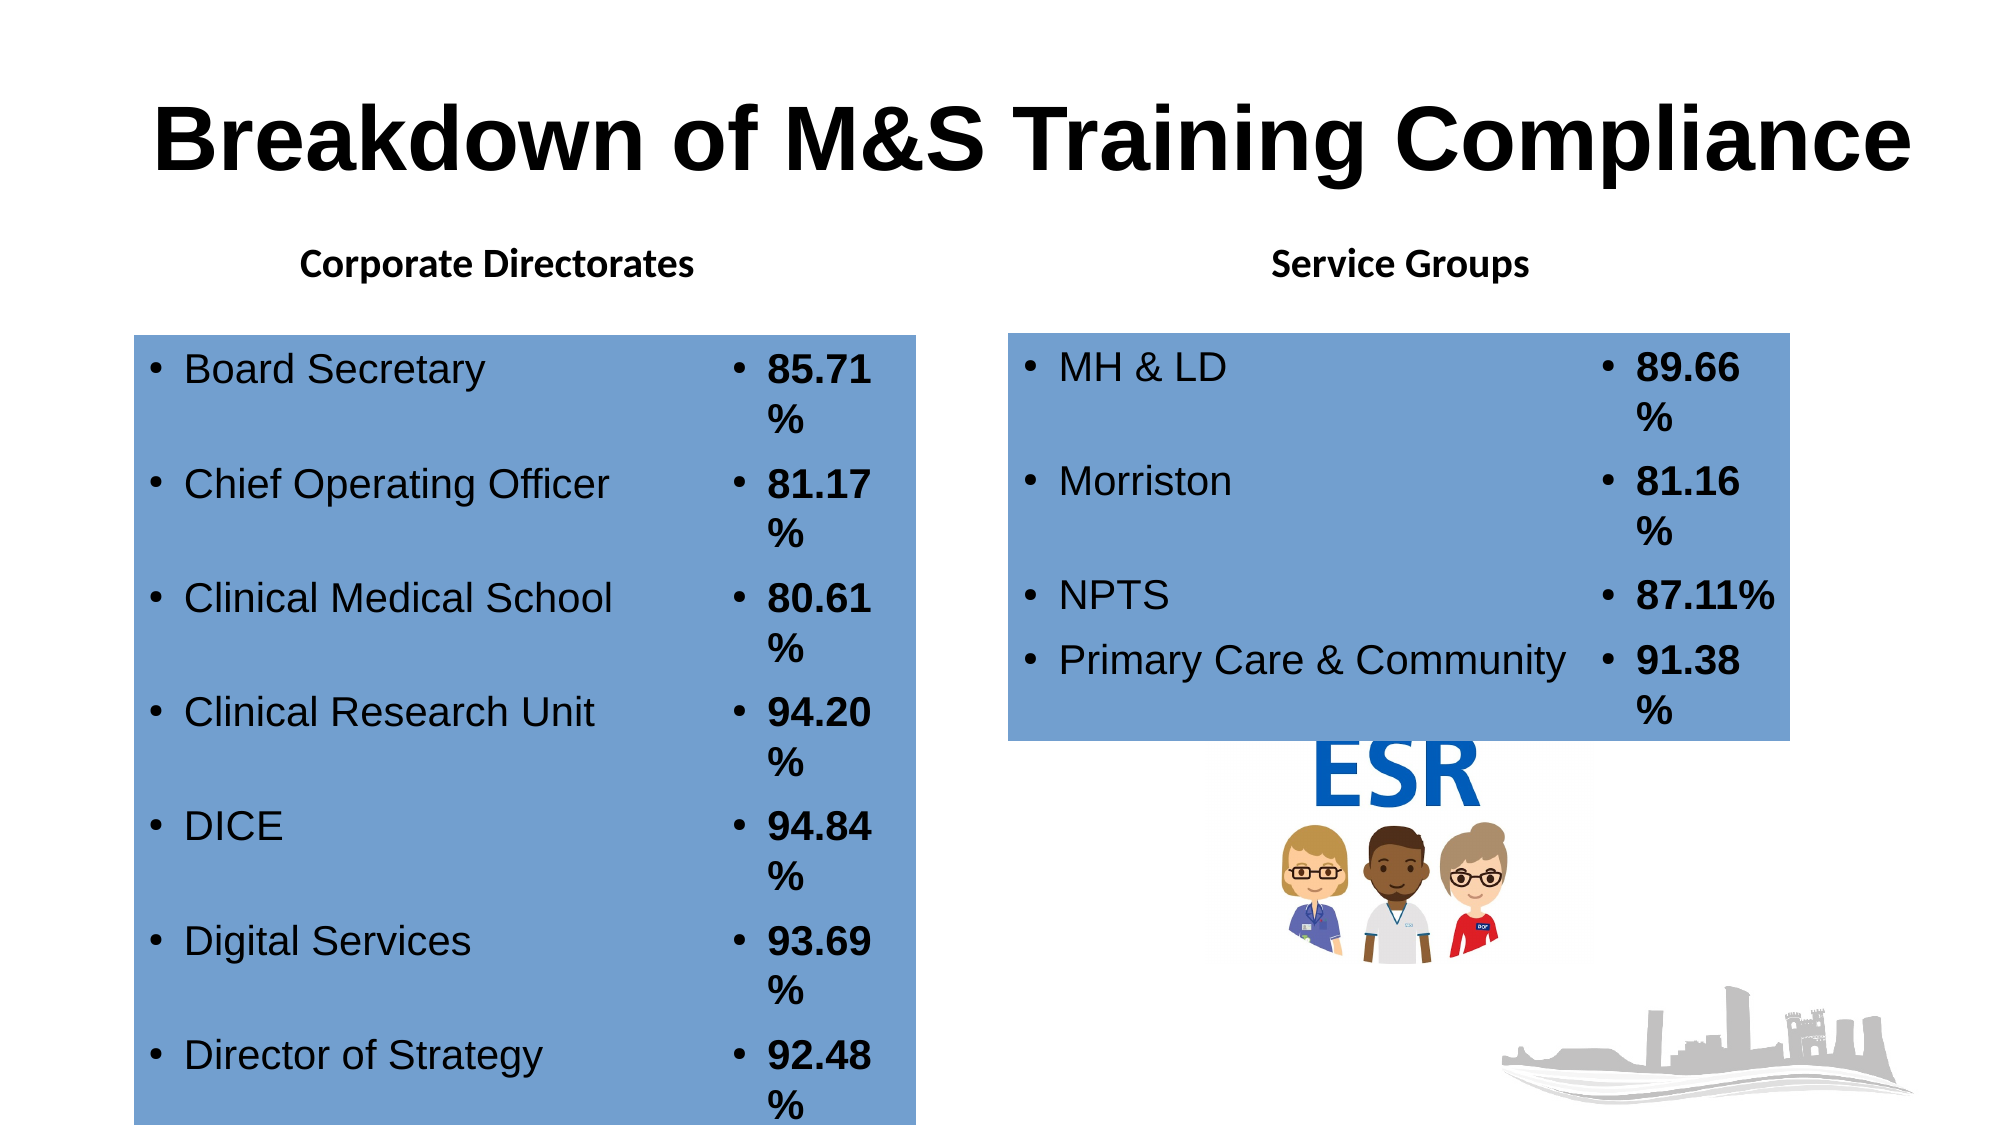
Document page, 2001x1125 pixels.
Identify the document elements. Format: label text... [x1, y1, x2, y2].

table_header 85.71% [717, 335, 916, 450]
table_cell Chief Operating Officer [134, 450, 717, 564]
table_cell 92.48% [717, 1021, 916, 1125]
table_cell 93.69% [717, 907, 916, 1021]
table_cell 80.61% [717, 564, 916, 678]
picture [1205, 741, 1594, 964]
table_cell Director of Strategy [134, 1021, 717, 1125]
table_cell DICE [134, 793, 717, 907]
table_header MH & LD [1008, 333, 1586, 447]
table_cell 87.11% [1586, 562, 1790, 626]
table_cell 94.84% [717, 793, 916, 907]
table_cell 94.20% [717, 678, 916, 793]
table_cell Clinical Medical School [134, 564, 717, 678]
table_header Board Secretary [134, 335, 717, 450]
table_cell 81.17% [717, 450, 916, 564]
title Breakdown of M&S Training Compliance [137, 34, 2000, 252]
table_cell 91.38% [1586, 626, 1790, 741]
text_box Service Groups [1256, 228, 1594, 294]
table_header 89.66% [1586, 333, 1790, 447]
text_box Corporate Directorates [285, 228, 765, 294]
table_cell 81.16% [1586, 447, 1790, 562]
table_cell NPTS [1008, 562, 1586, 626]
table_cell Morriston [1008, 447, 1586, 562]
table_cell Primary Care & Community [1008, 626, 1586, 741]
table_cell Digital Services [134, 907, 717, 1021]
table_cell Clinical Research Unit [134, 678, 717, 793]
